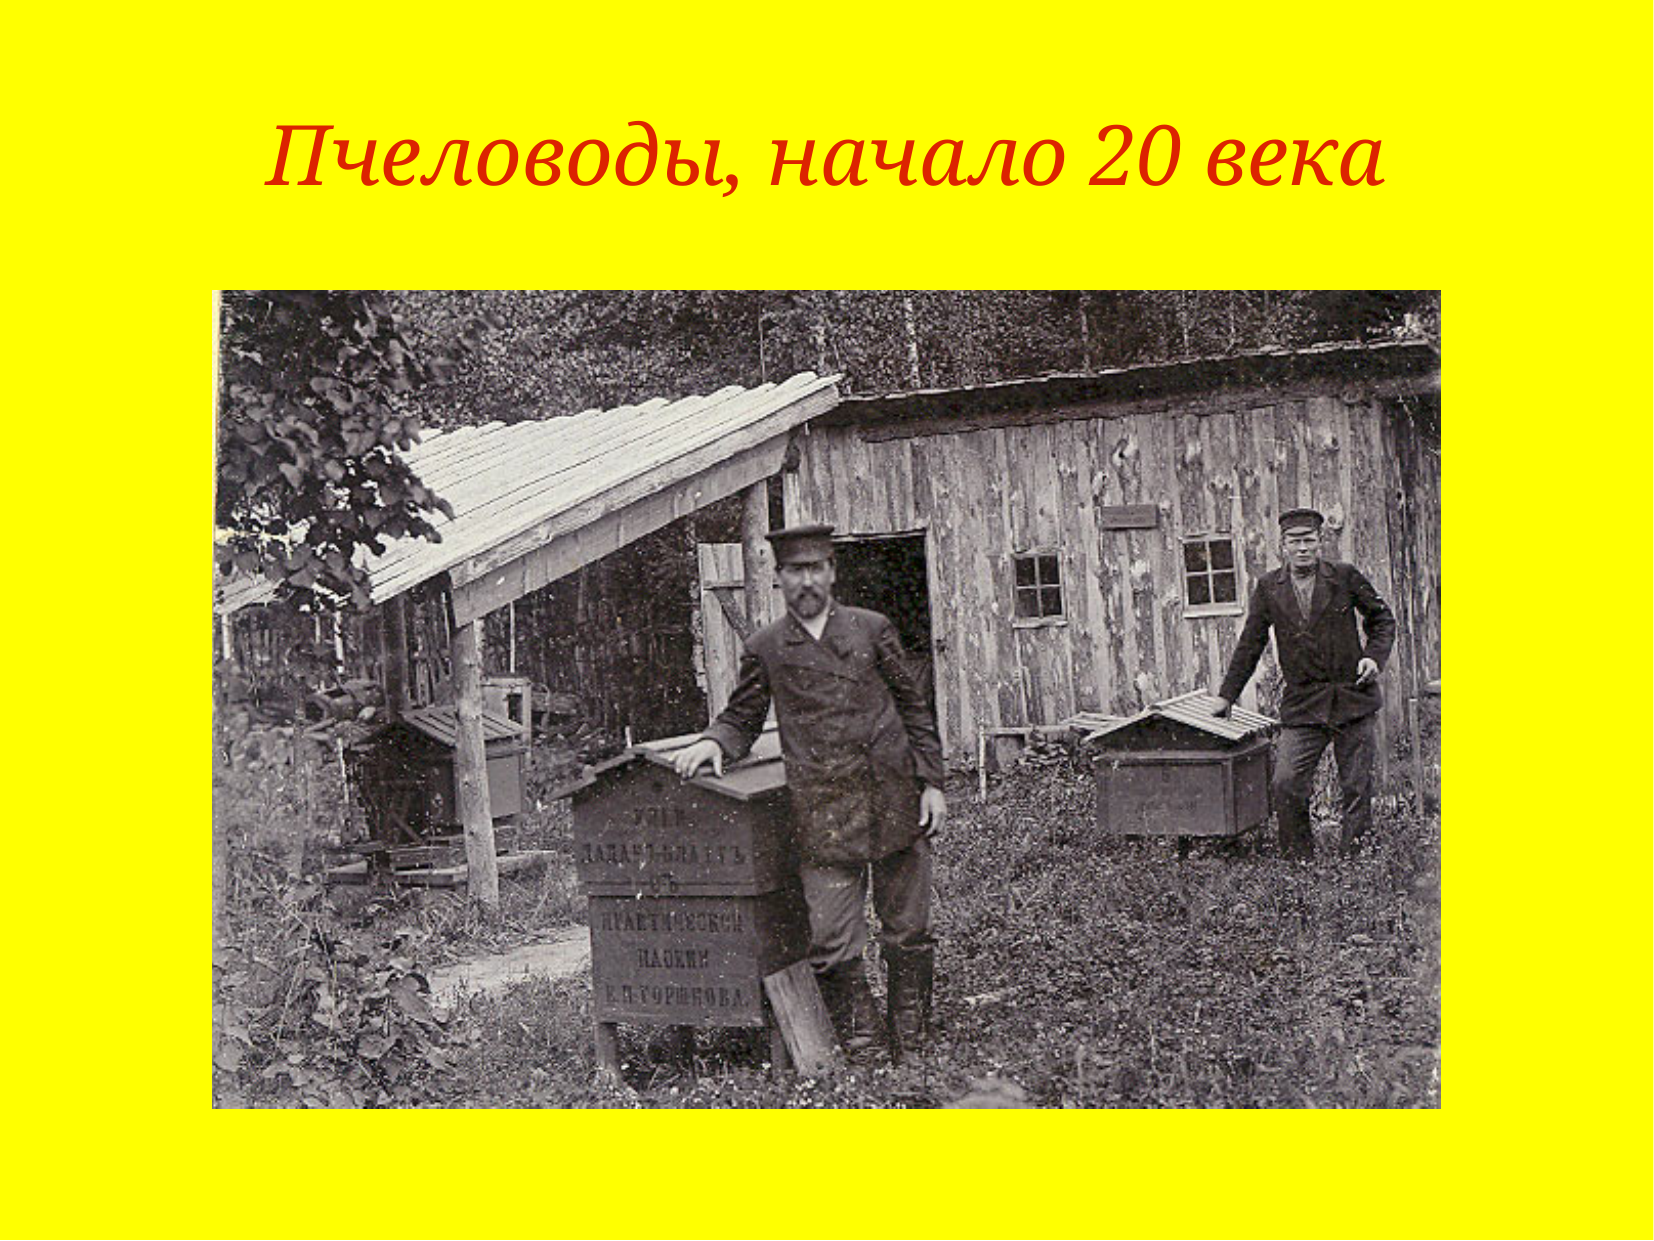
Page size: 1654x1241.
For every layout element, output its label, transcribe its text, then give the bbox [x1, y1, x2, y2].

title Пчеловоды, начало 20 века [82, 49, 1571, 257]
picture [212, 290, 1441, 1109]
